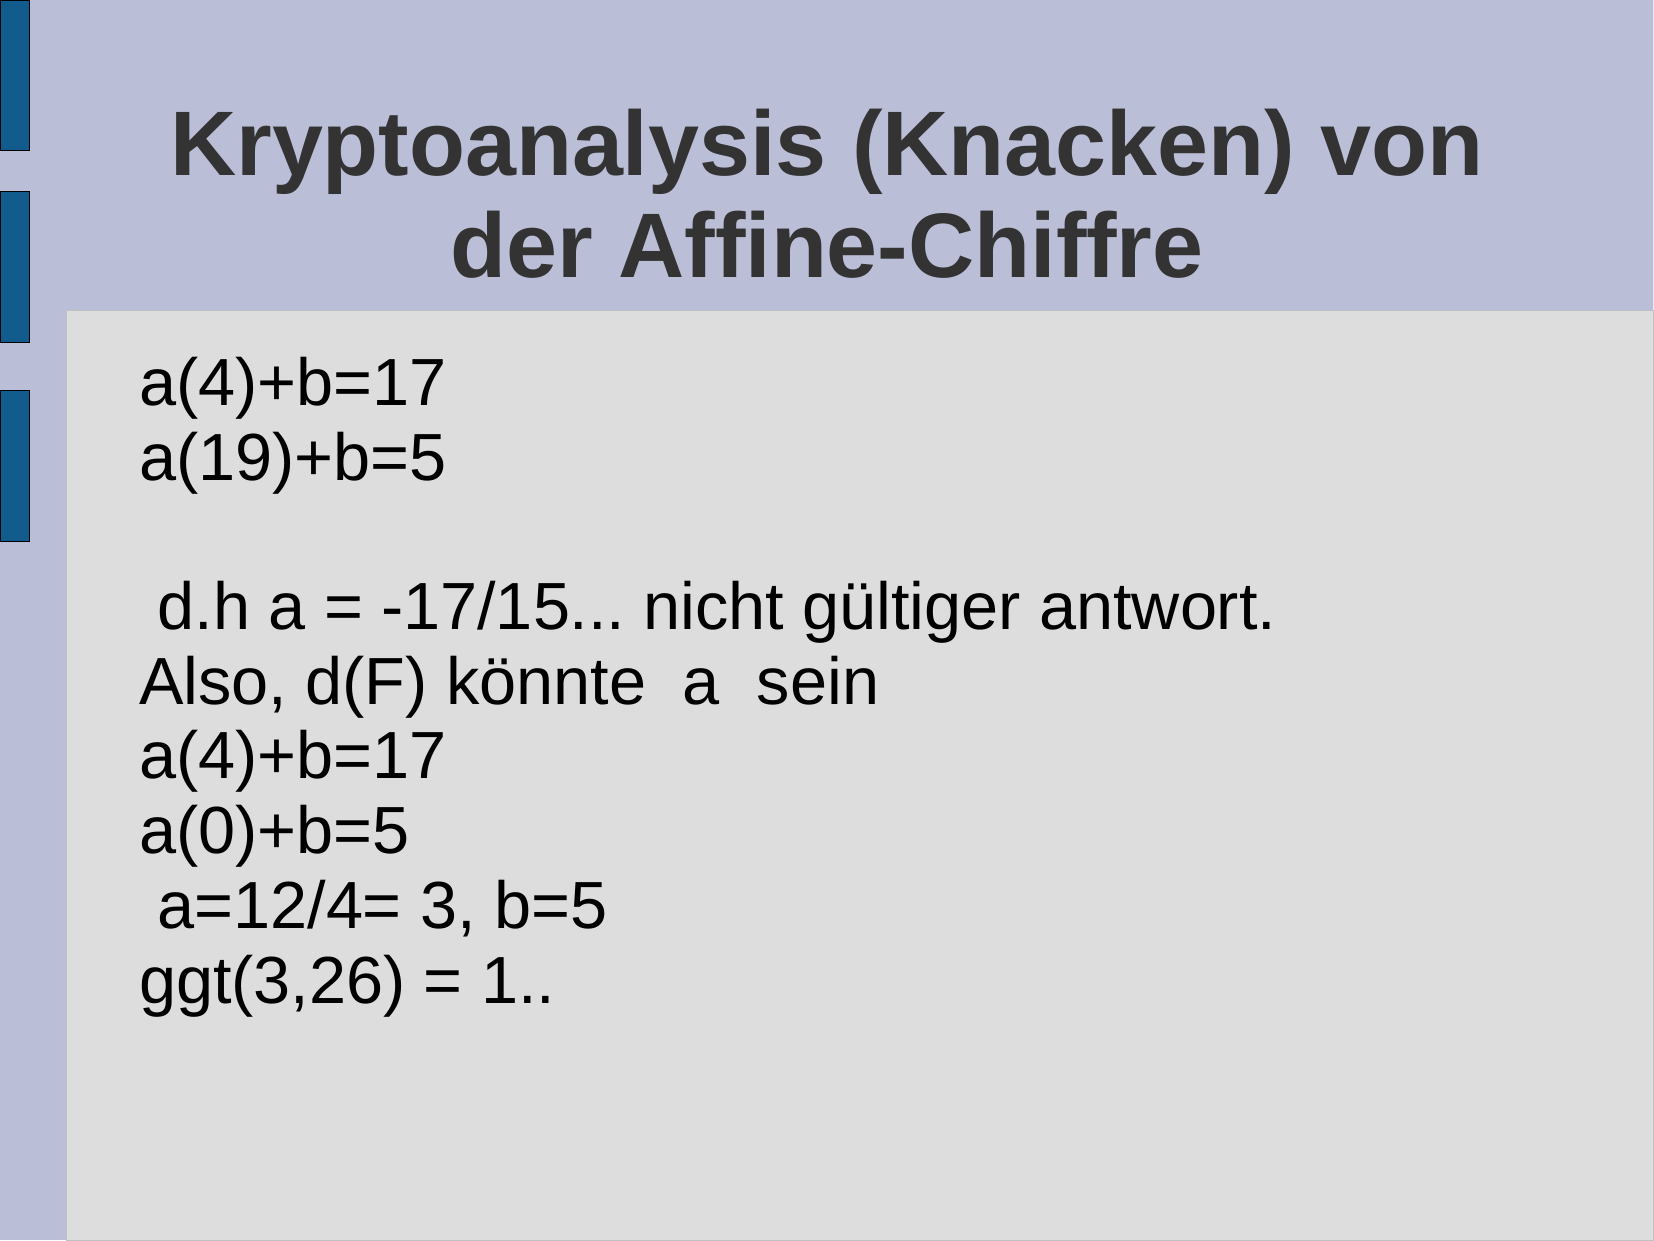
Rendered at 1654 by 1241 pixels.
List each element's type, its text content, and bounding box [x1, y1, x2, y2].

title Kryptoanalysis (Knacken) von der Affine-Chiffre [121, 76, 1534, 313]
list a(4)+b=17 a(19)+b=5 d.h a = -17/15... nicht gültiger antwort. Also, d(F) könnte a sein a(4)+b=17 a(0)+b=5 a=12/4= 3, b=5 ggt(3,26) = 1.. [121, 344, 1534, 1176]
